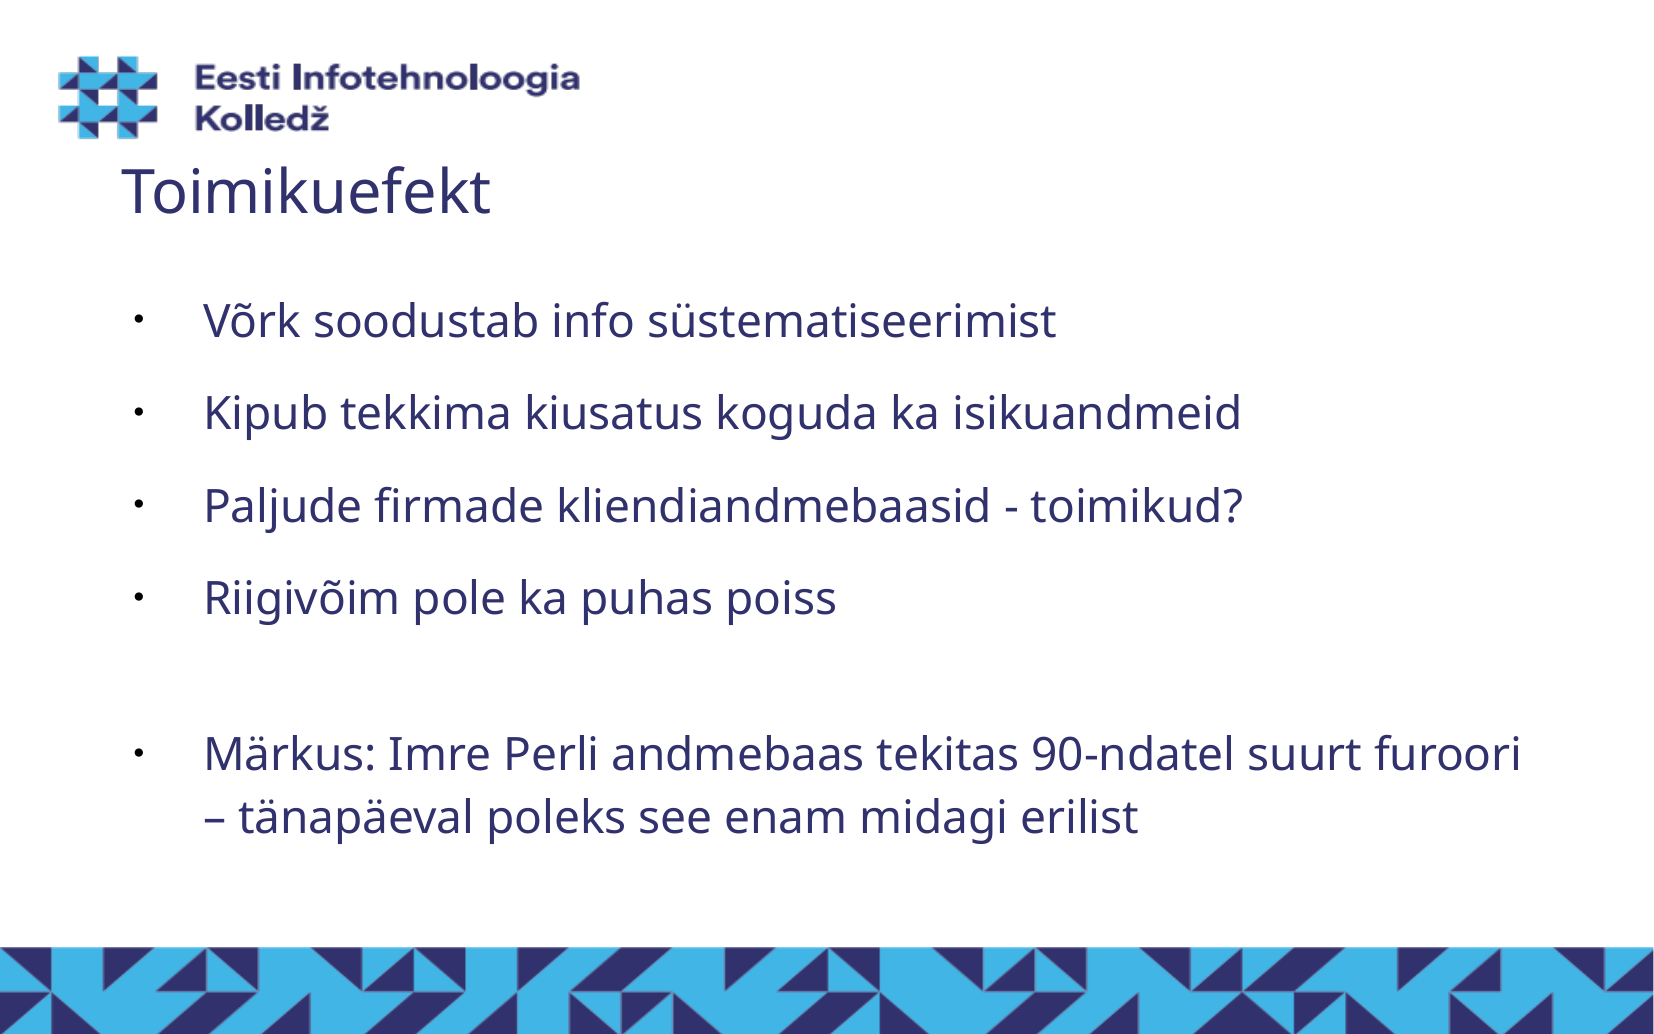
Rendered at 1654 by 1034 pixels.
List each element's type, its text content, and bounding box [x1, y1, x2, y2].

title Toimikuefekt [121, 103, 1534, 276]
list Võrk soodustab info süstematiseerimist Kipub tekkima kiusatus koguda ka isikuandmeid Paljude firmade kliendiandmebaasid - toimikud? Riigivõim pole ka puhas poiss Märkus: Imre Perli andmebaas tekitas 90-ndatel suurt furoori – tänapäeval poleks see enam midagi erilist [121, 287, 1534, 939]
